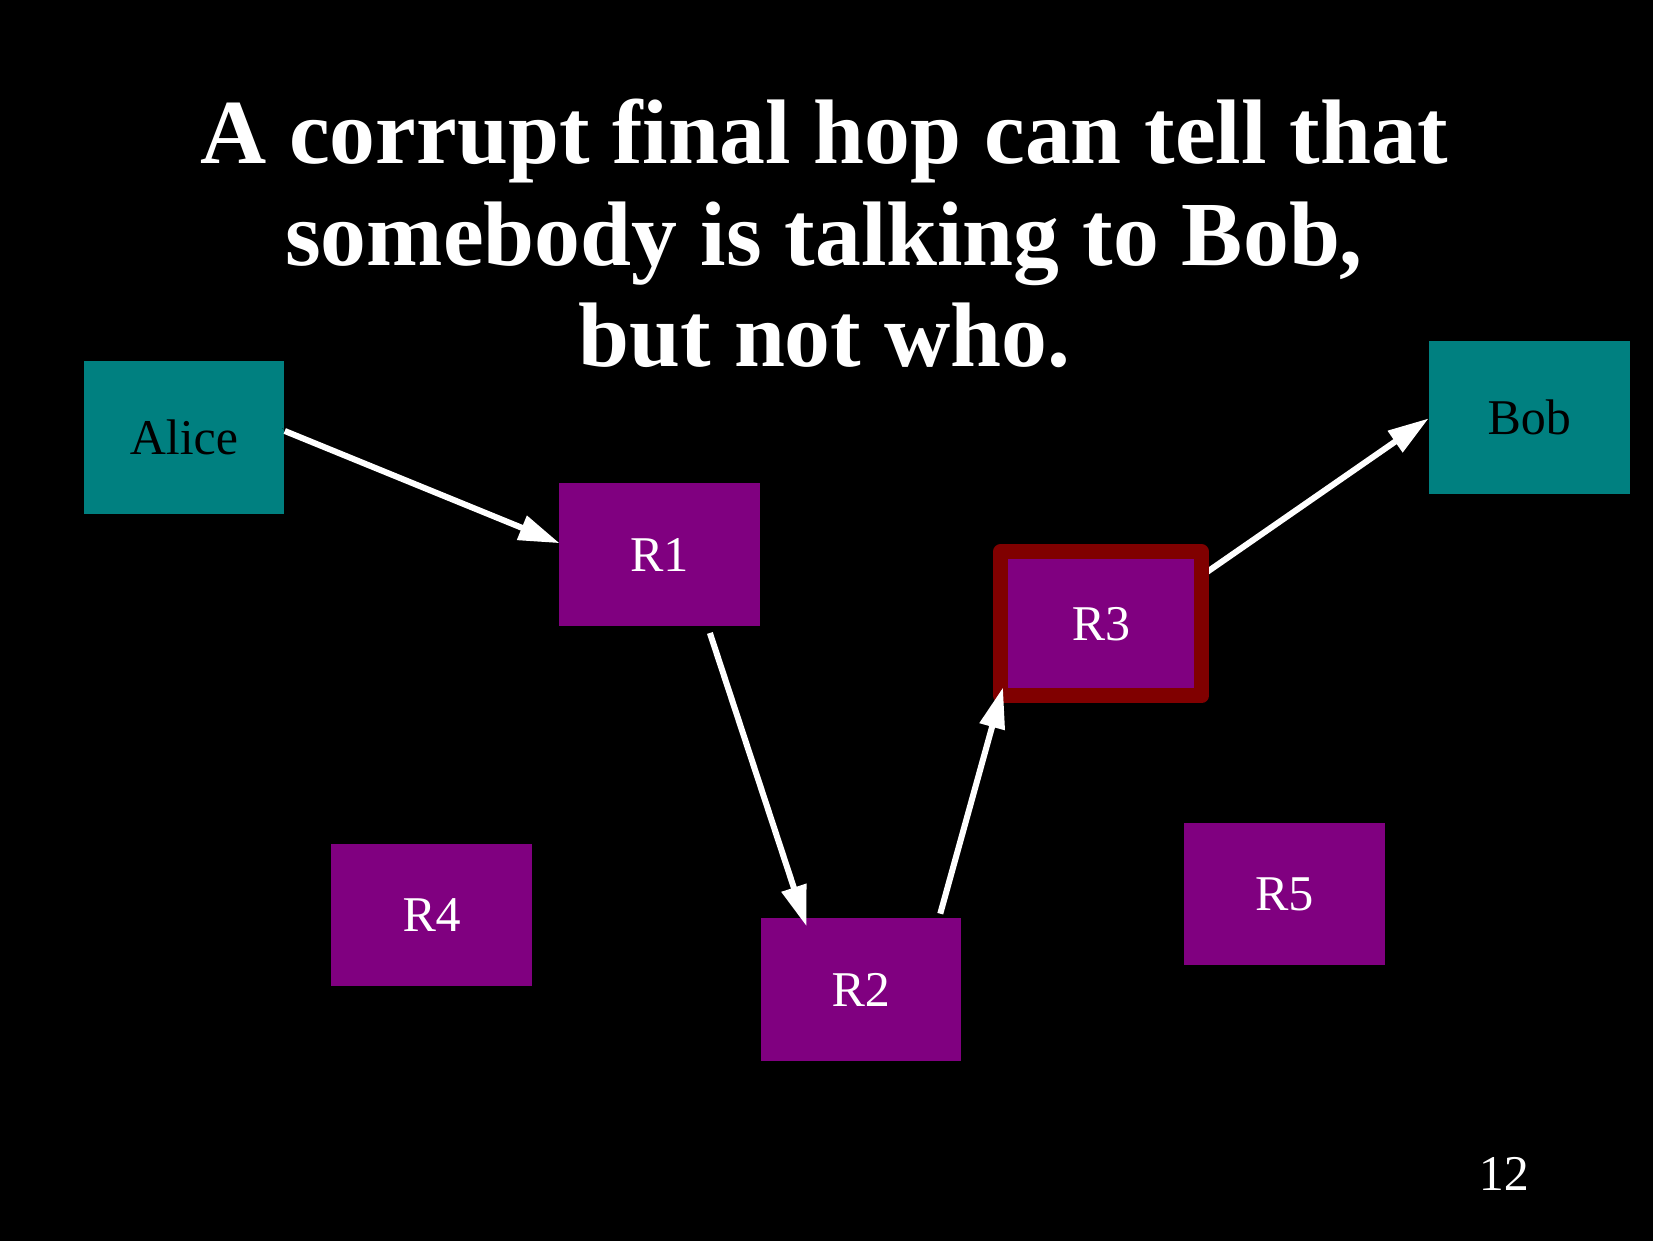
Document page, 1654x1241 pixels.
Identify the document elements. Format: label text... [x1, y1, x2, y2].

text_box R5 [1183, 822, 1386, 966]
text_box R4 [330, 843, 533, 987]
title A corrupt final hop can tell that somebody is talking to Bob, but not who. [119, 54, 1531, 414]
text_box R1 [558, 482, 761, 627]
text_box R2 [760, 917, 962, 1062]
text_box Alice [83, 360, 285, 515]
text_box Bob [1428, 340, 1631, 495]
text_box R3 [1000, 551, 1202, 696]
